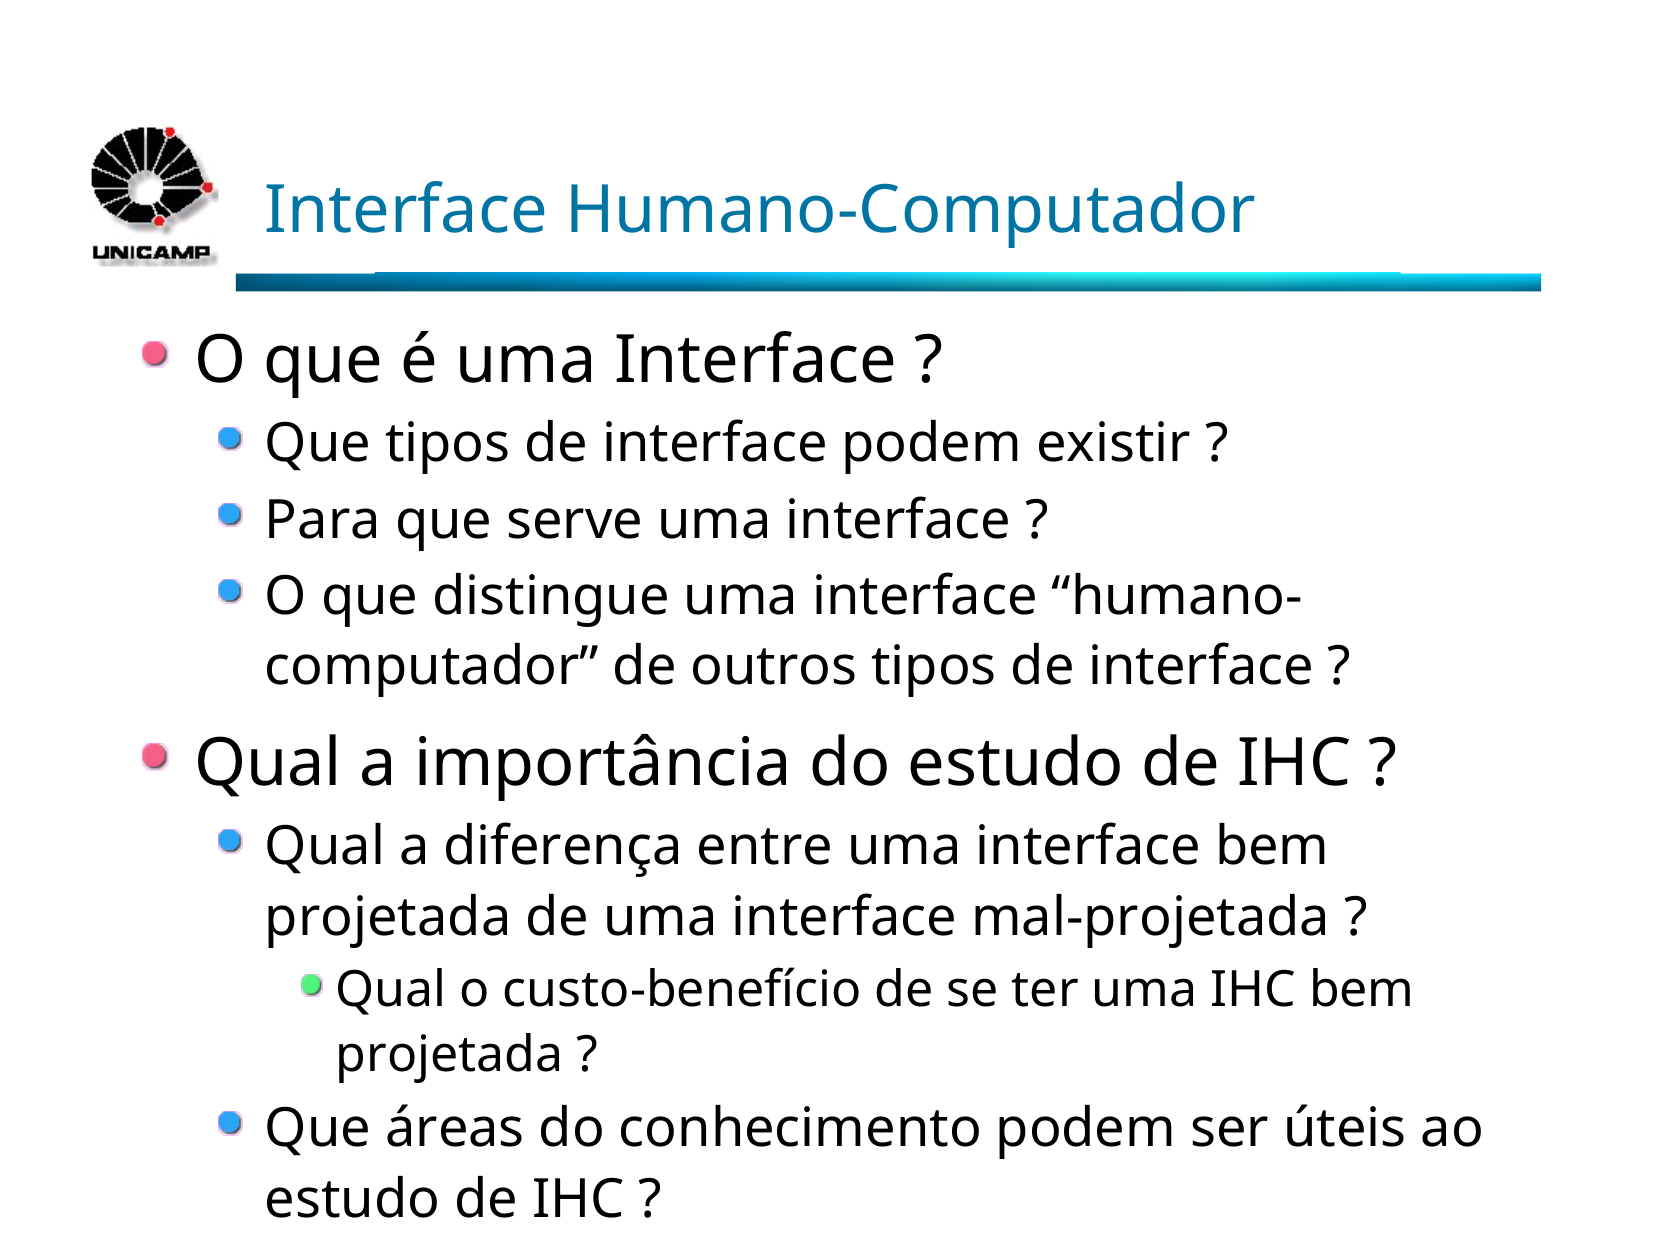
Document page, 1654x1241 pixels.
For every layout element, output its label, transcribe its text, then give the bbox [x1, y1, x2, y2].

picture [125, 272, 1654, 295]
title Interface Humano-Computador [264, 42, 1534, 250]
list O que é uma Interface ? Que tipos de interface podem existir ? Para que serve uma interface ? O que distingue uma interface “humano-computador” de outros tipos de interface ? Qual a importância do estudo de IHC ? Qual a diferença entre uma interface bem projetada de uma interface mal-projetada ? Qual o custo-benefício de se ter uma IHC bem projetada ? Que áreas do conhecimento podem ser úteis ao estudo de IHC ? [123, 313, 1536, 1137]
